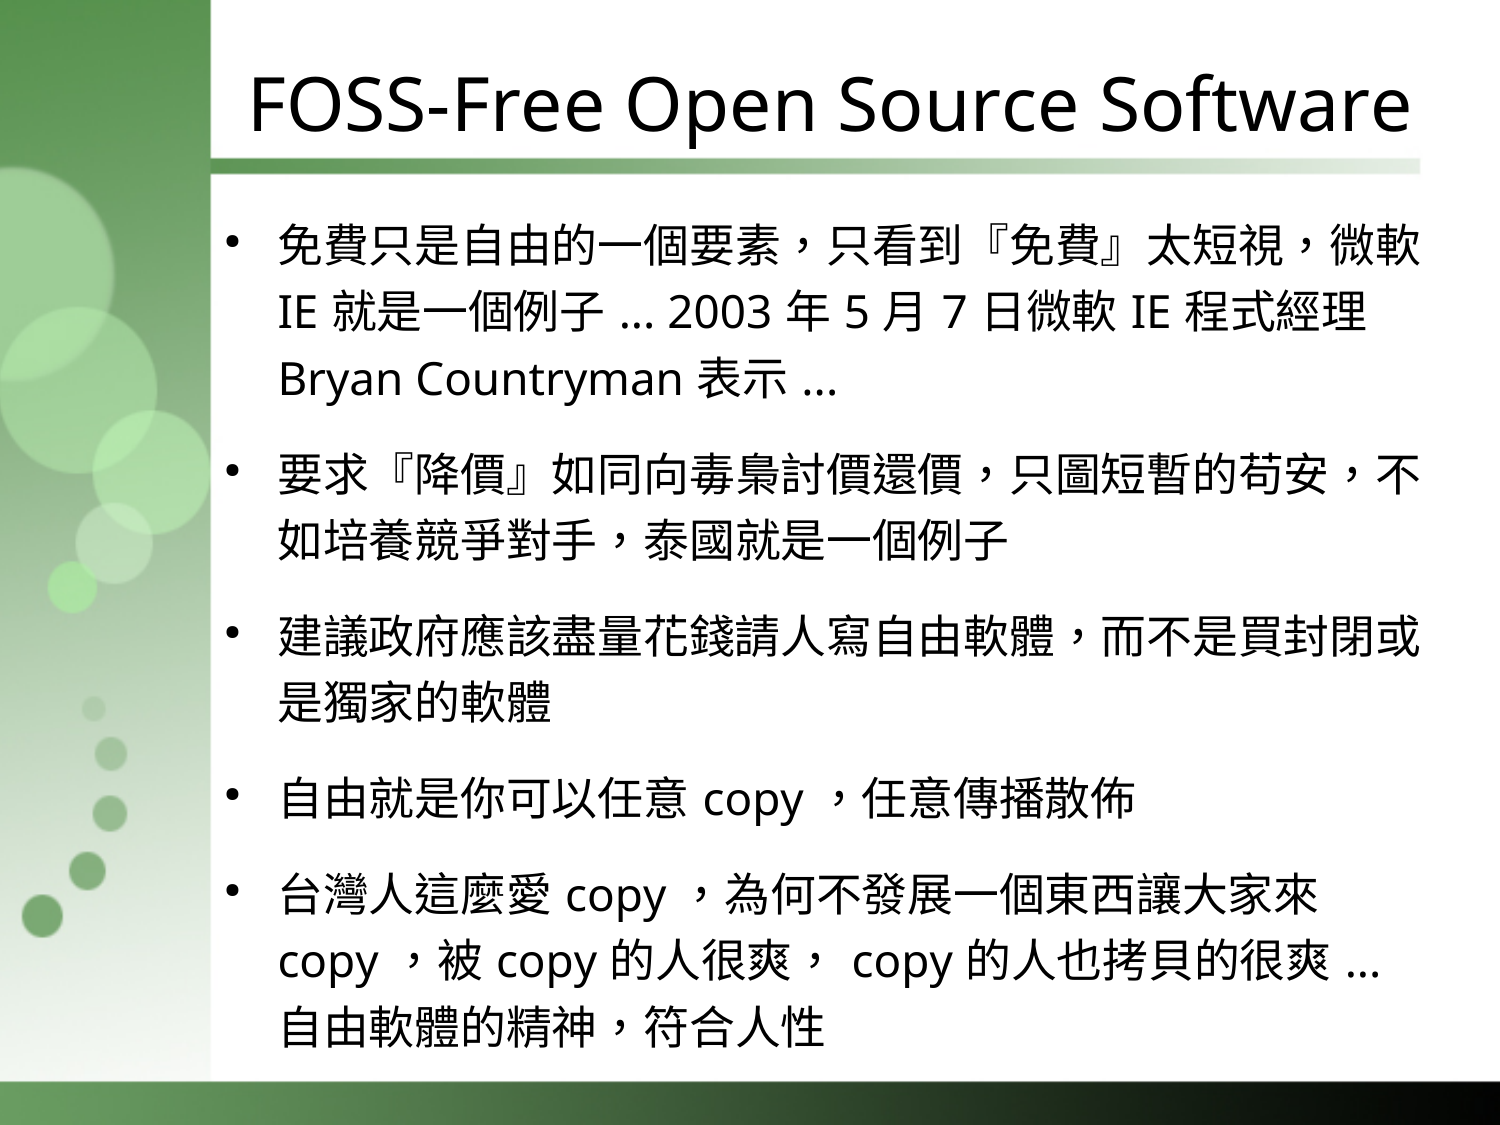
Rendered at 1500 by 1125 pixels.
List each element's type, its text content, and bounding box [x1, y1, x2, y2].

list 免費只是自由的一個要素，只看到『免費』太短視，微軟 IE就是一個例子... 2003年5月7日微軟IE程式經理Bryan Countryman表示... 要求『降價』如同向毒梟討價還價，只圖短暫的苟安，不如培養競爭對手，泰國就是一個例子 建議政府應該盡量花錢請人寫自由軟體，而不是買封閉或是獨家的軟體 自由就是你可以任意copy，任意傳播散佈 台灣人這麼愛copy，為何不發展一個東西讓大家來copy，被copy的人很爽，copy的人也拷貝的很爽...自由軟體的精神，符合人性 [206, 209, 1439, 916]
title FOSS-Free Open Source Software [214, 44, 1447, 161]
picture [0, 0, 1500, 1125]
